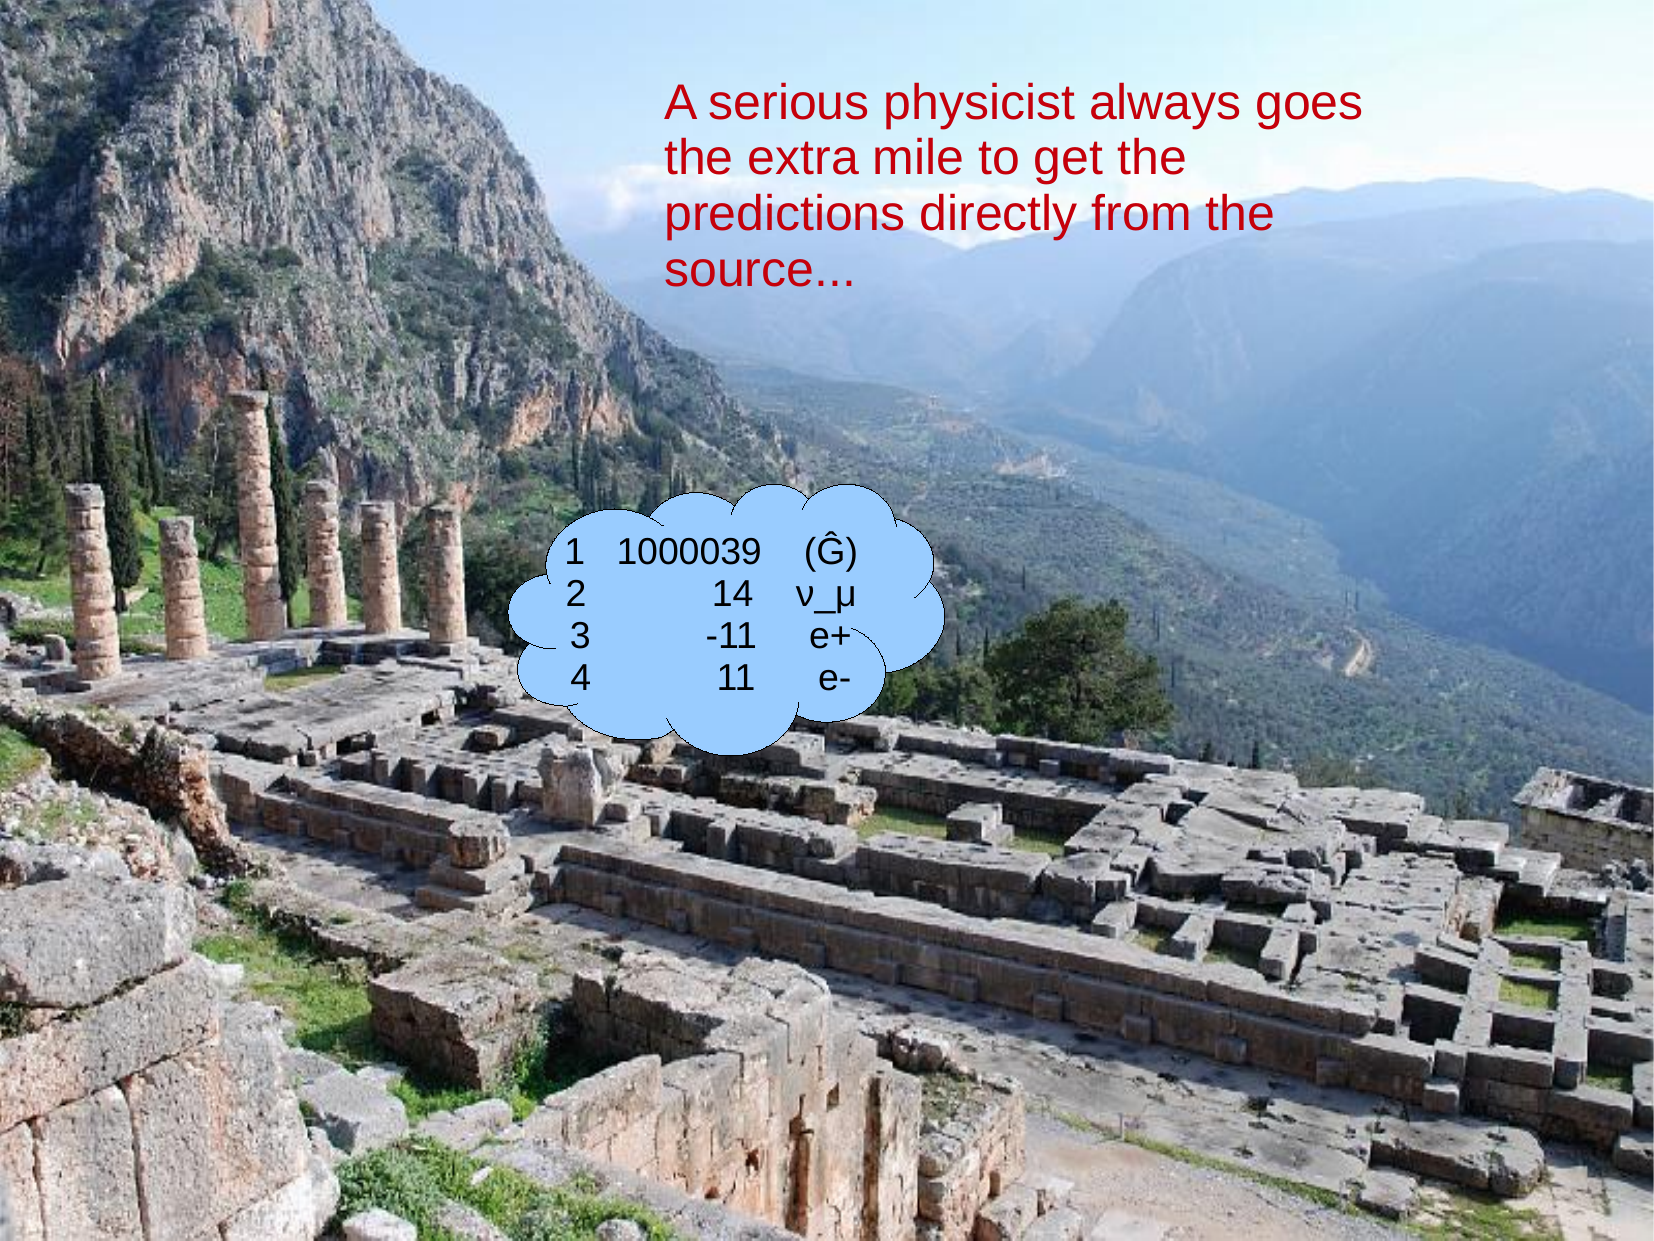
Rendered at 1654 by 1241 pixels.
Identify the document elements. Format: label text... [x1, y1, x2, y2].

text_box 1 1000039 (Ĝ) 2 14 ν_μ 3 -11 e+ 4 11 e- [507, 484, 945, 756]
text_box A serious physicist always goes the extra mile to get the predictions directly from the source... [649, 66, 1441, 449]
picture [0, 0, 1654, 1241]
